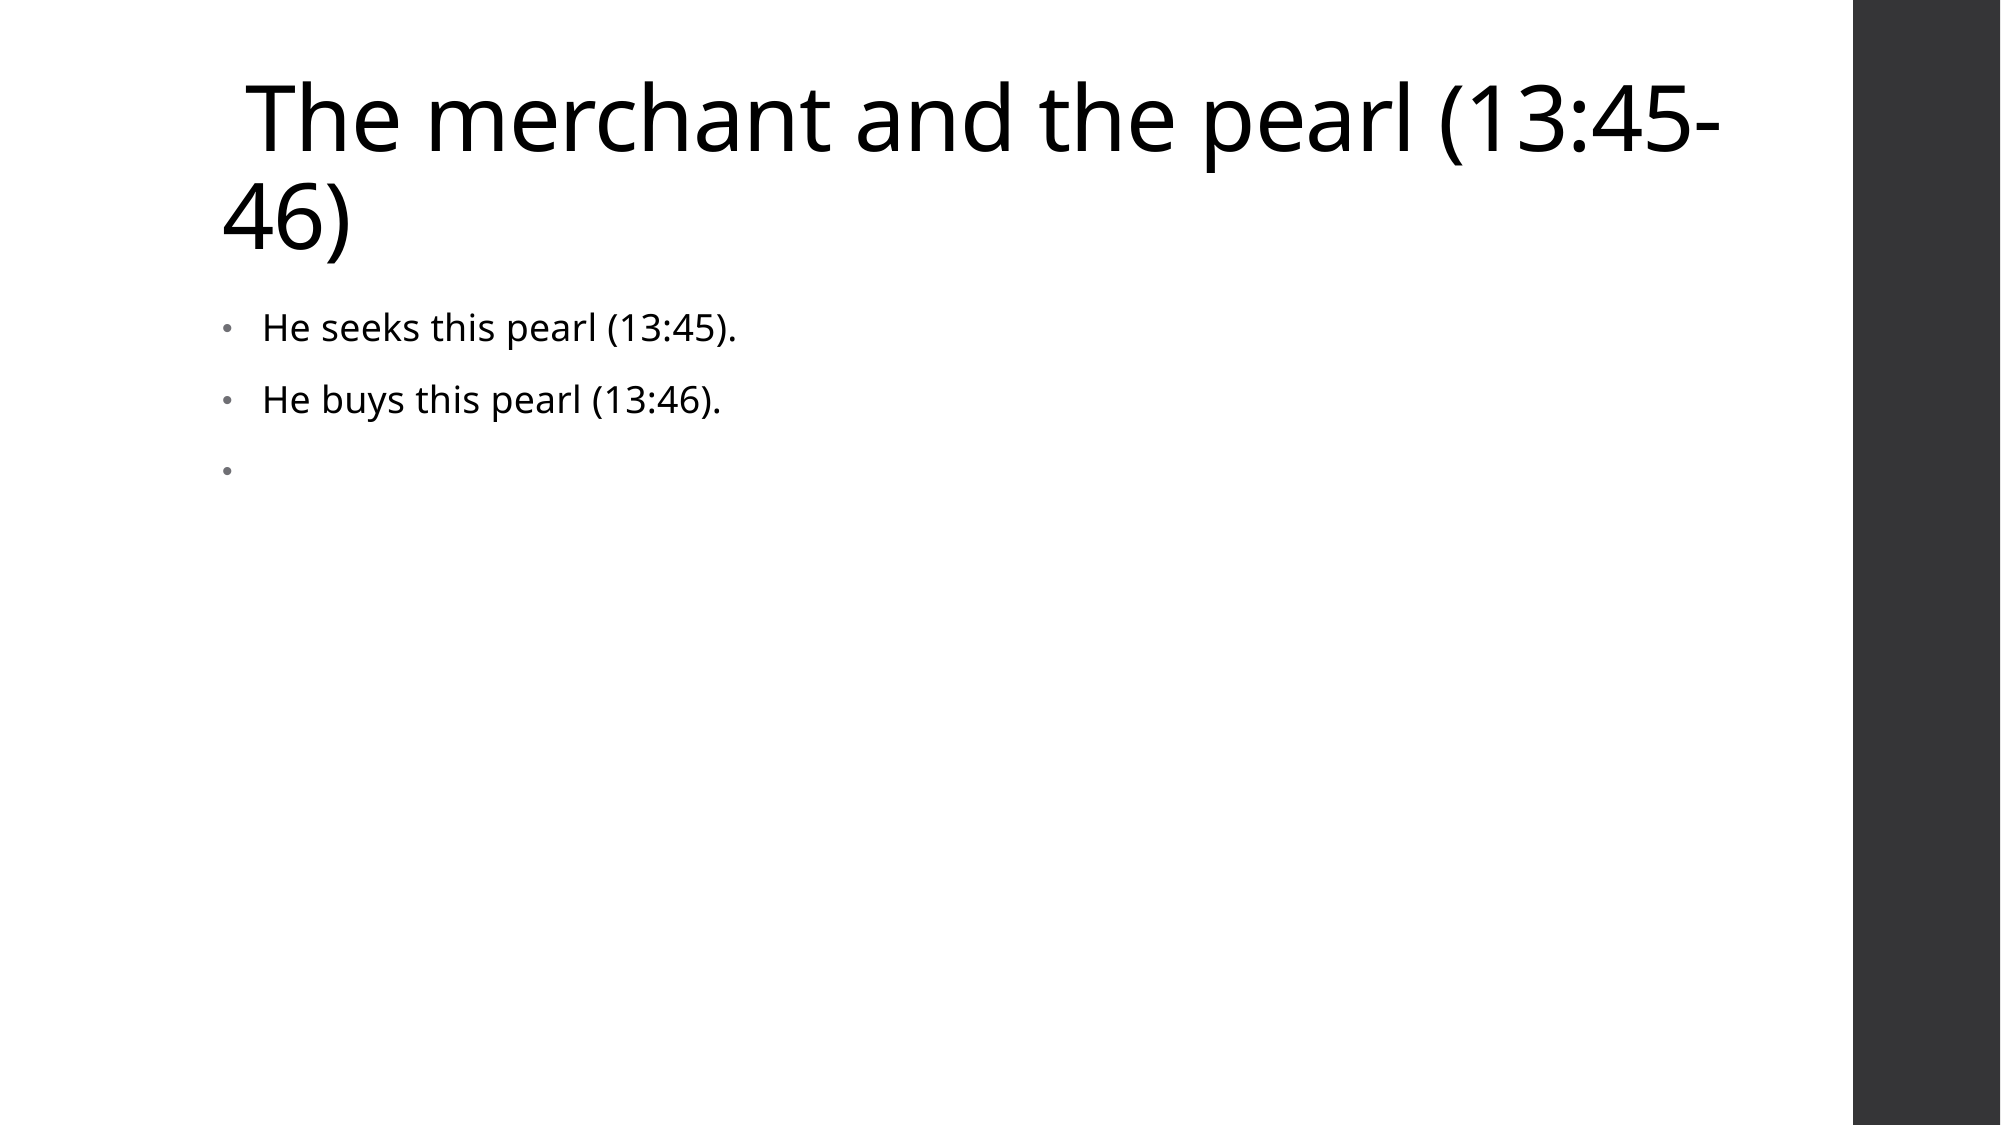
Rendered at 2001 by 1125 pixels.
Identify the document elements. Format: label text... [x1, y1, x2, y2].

title The merchant and the pearl (13:45-46) [206, 60, 1797, 278]
list He seeks this pearl (13:45). He buys this pearl (13:46). [206, 299, 1617, 1014]
